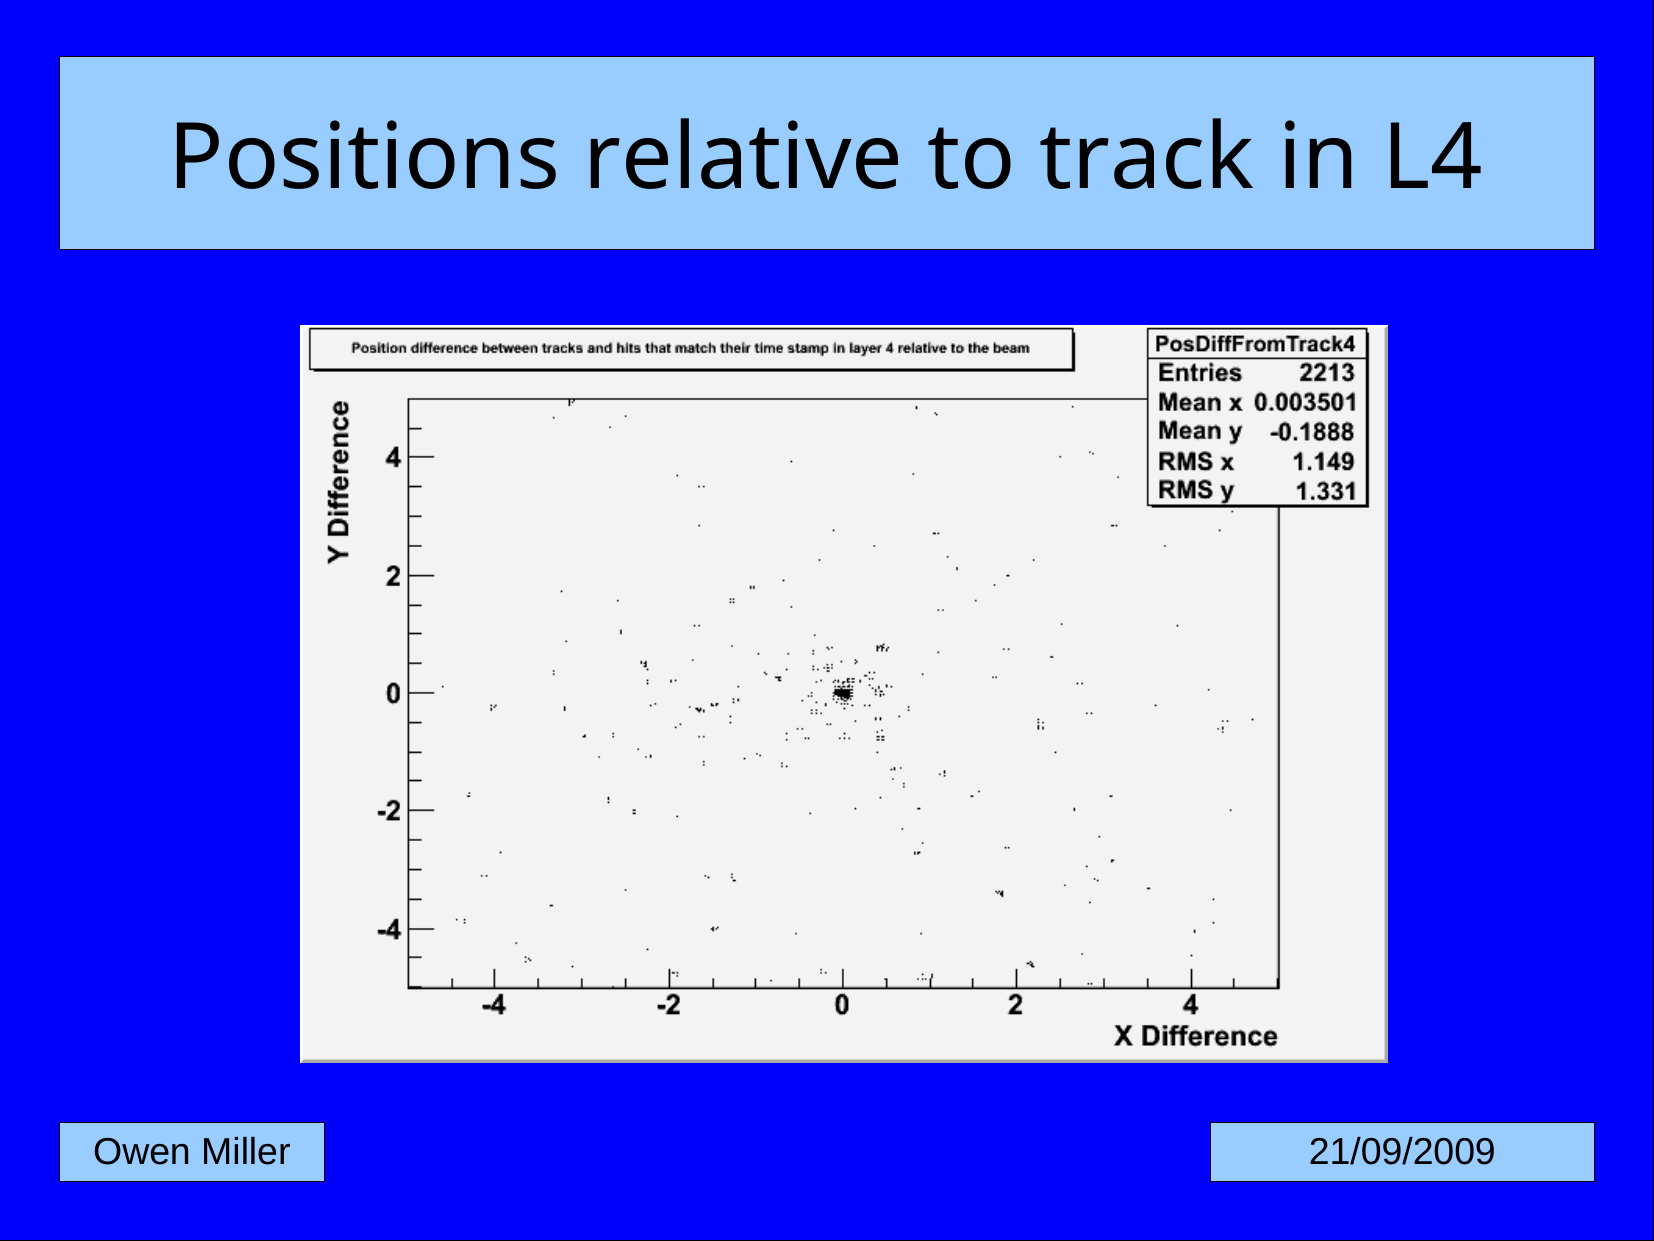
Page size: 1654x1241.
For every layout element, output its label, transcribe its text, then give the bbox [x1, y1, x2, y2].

text_box Owen Miller [59, 1122, 325, 1182]
text_box 21/09/2009 [1210, 1122, 1595, 1182]
title Positions relative to track in L4 [59, 56, 1595, 250]
text_box [0, 0, 1654, 1241]
picture [300, 325, 1388, 1063]
